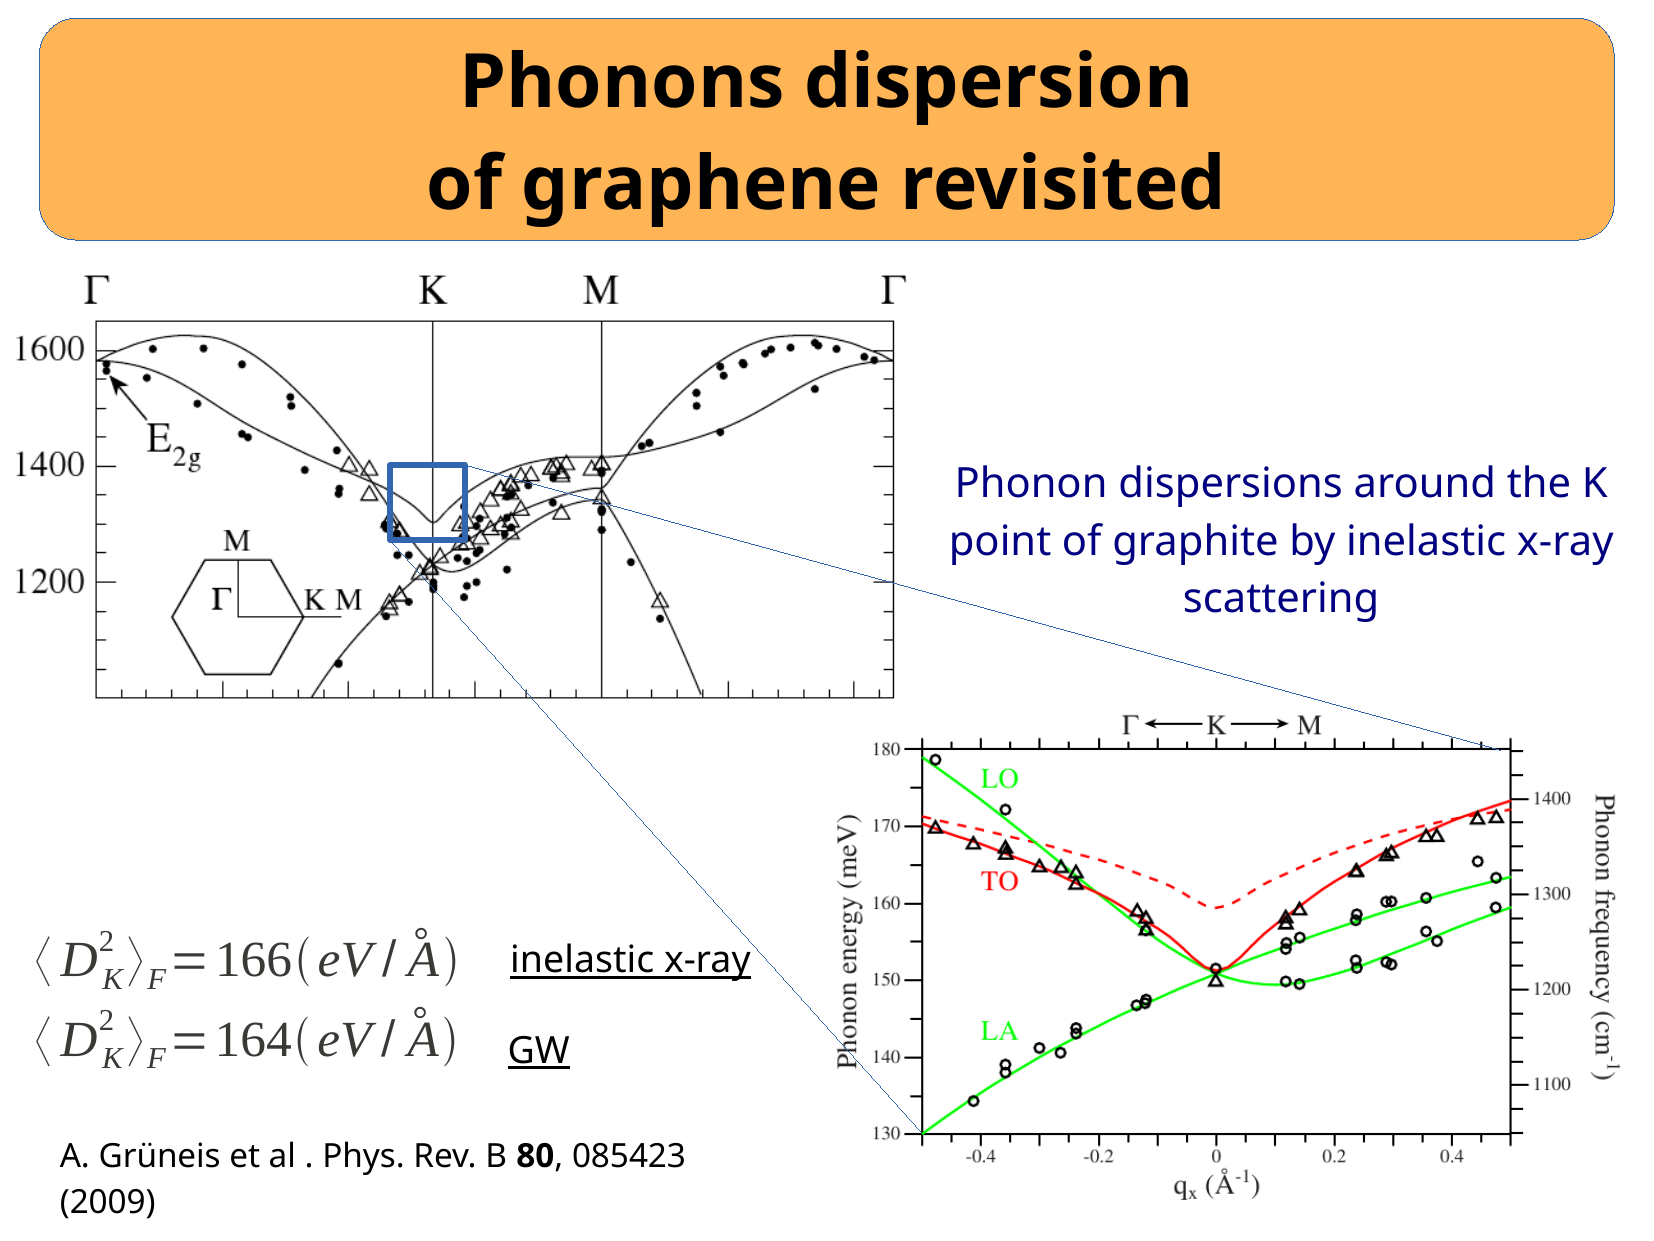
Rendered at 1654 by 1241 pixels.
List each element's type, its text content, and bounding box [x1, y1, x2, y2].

text_box GW [492, 1015, 584, 1076]
picture [15, 268, 1654, 1223]
text_box inelastic x-ray [495, 925, 790, 986]
text_box A. Grüneis et al . Phys. Rev. B 80, 085423 (2009) [45, 1125, 796, 1181]
text_box Phonons dispersion of graphene revisited [39, 18, 1615, 241]
text_box Phonon dispersions around the K point of graphite by inelastic x-ray scattering [916, 445, 1654, 562]
chart [21, 1005, 472, 1076]
chart [21, 925, 472, 997]
